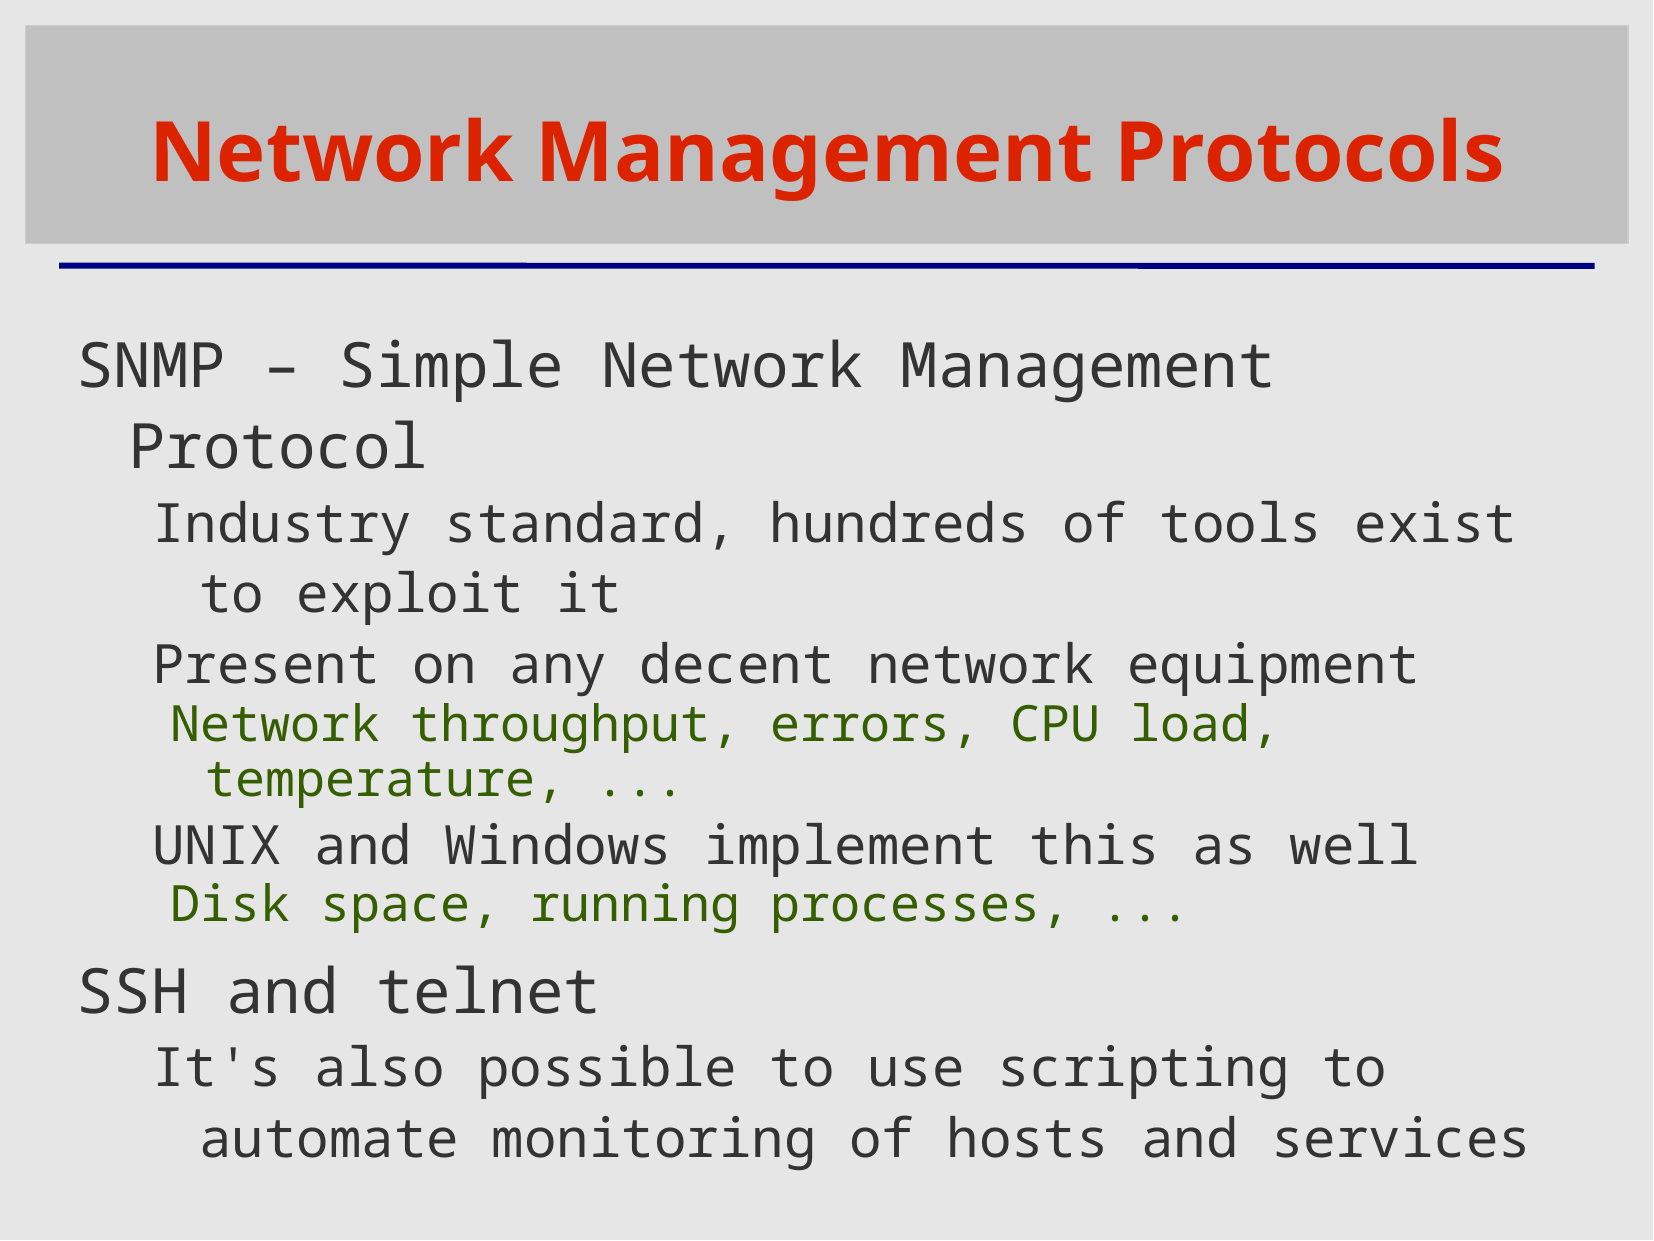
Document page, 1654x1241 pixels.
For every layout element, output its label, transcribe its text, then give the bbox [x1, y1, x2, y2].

list SNMP – Simple Network Management Protocol Industry standard, hundreds of tools exist to exploit it Present on any decent network equipment Network throughput, errors, CPU load, temperature, ... UNIX and Windows implement this as well Disk space, running processes, ... SSH and telnet It's also possible to use scripting to automate monitoring of hosts and services [59, 322, 1595, 1132]
title Network Management Protocols [121, 46, 1534, 254]
